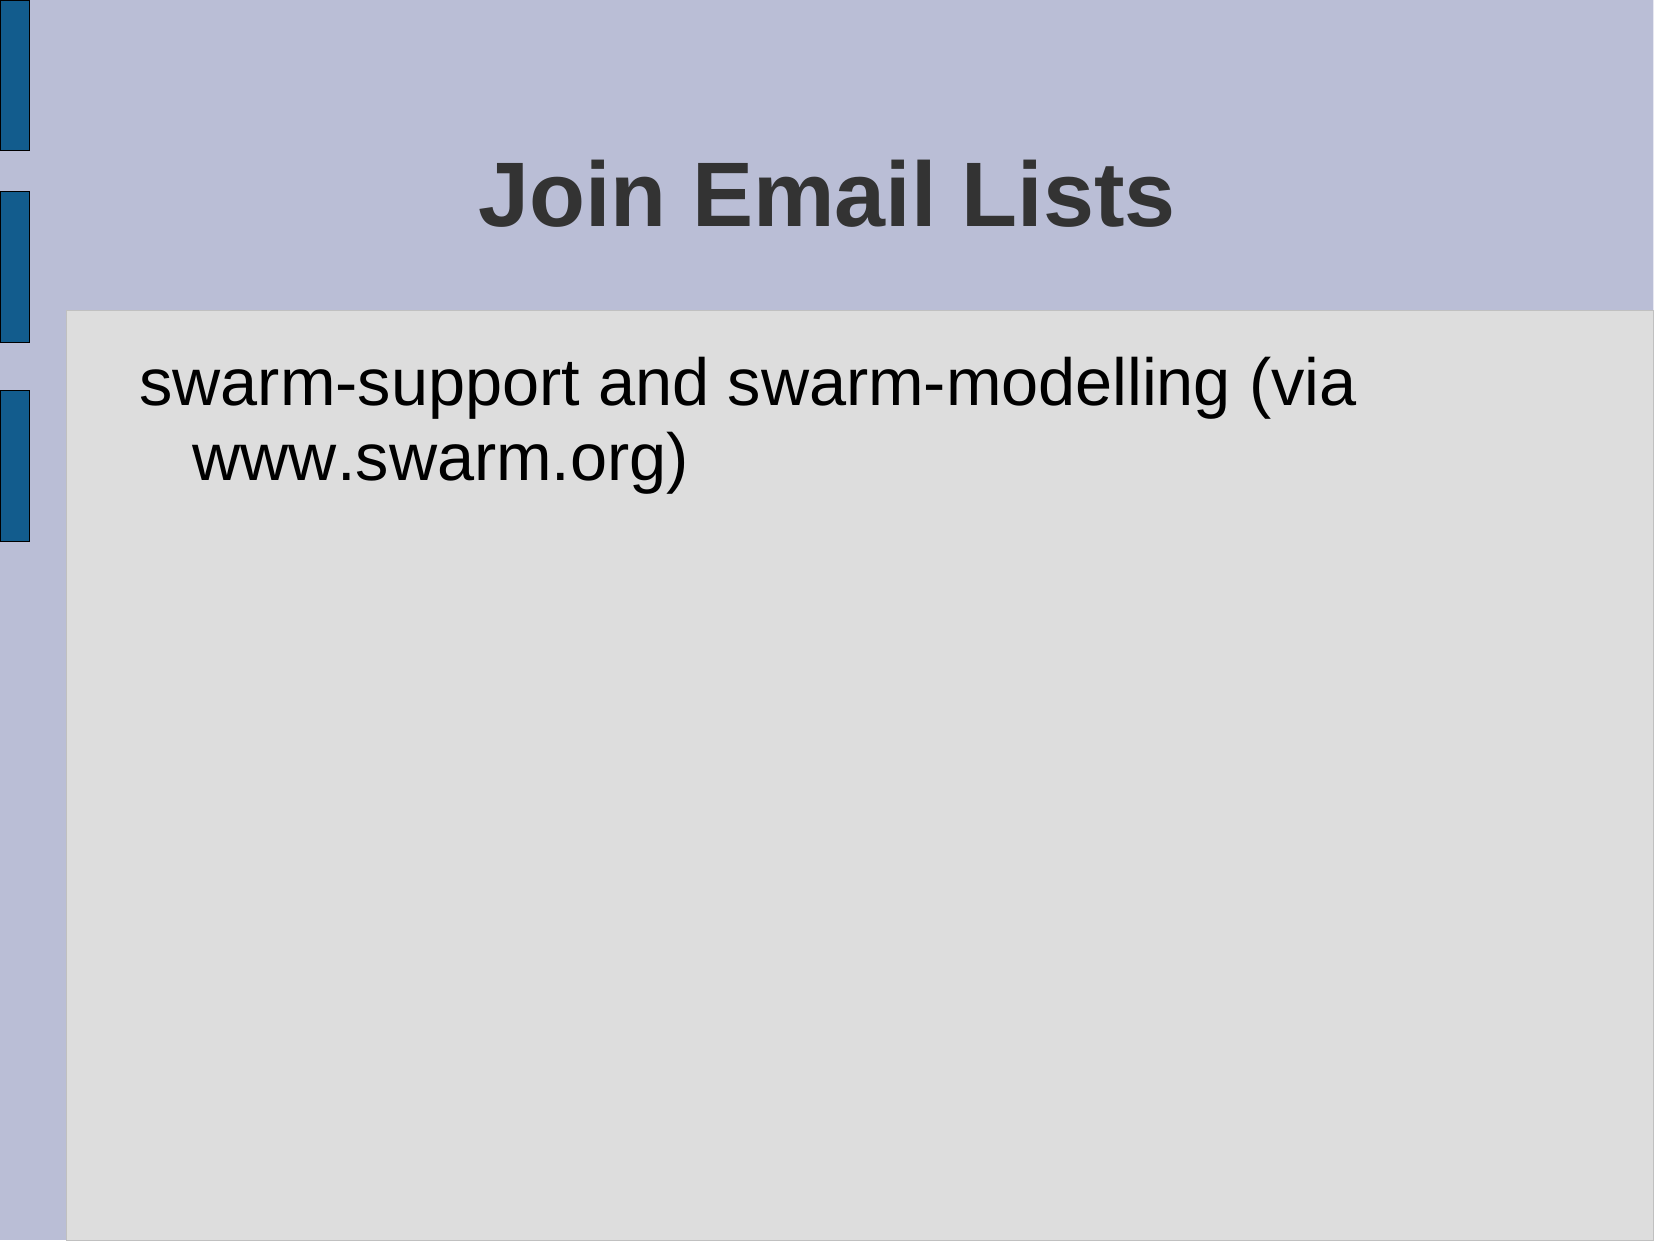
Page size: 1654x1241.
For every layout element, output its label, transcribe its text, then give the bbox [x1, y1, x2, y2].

list swarm-support and swarm-modelling (via www.swarm.org) [121, 344, 1534, 1127]
title Join Email Lists [121, 91, 1534, 299]
